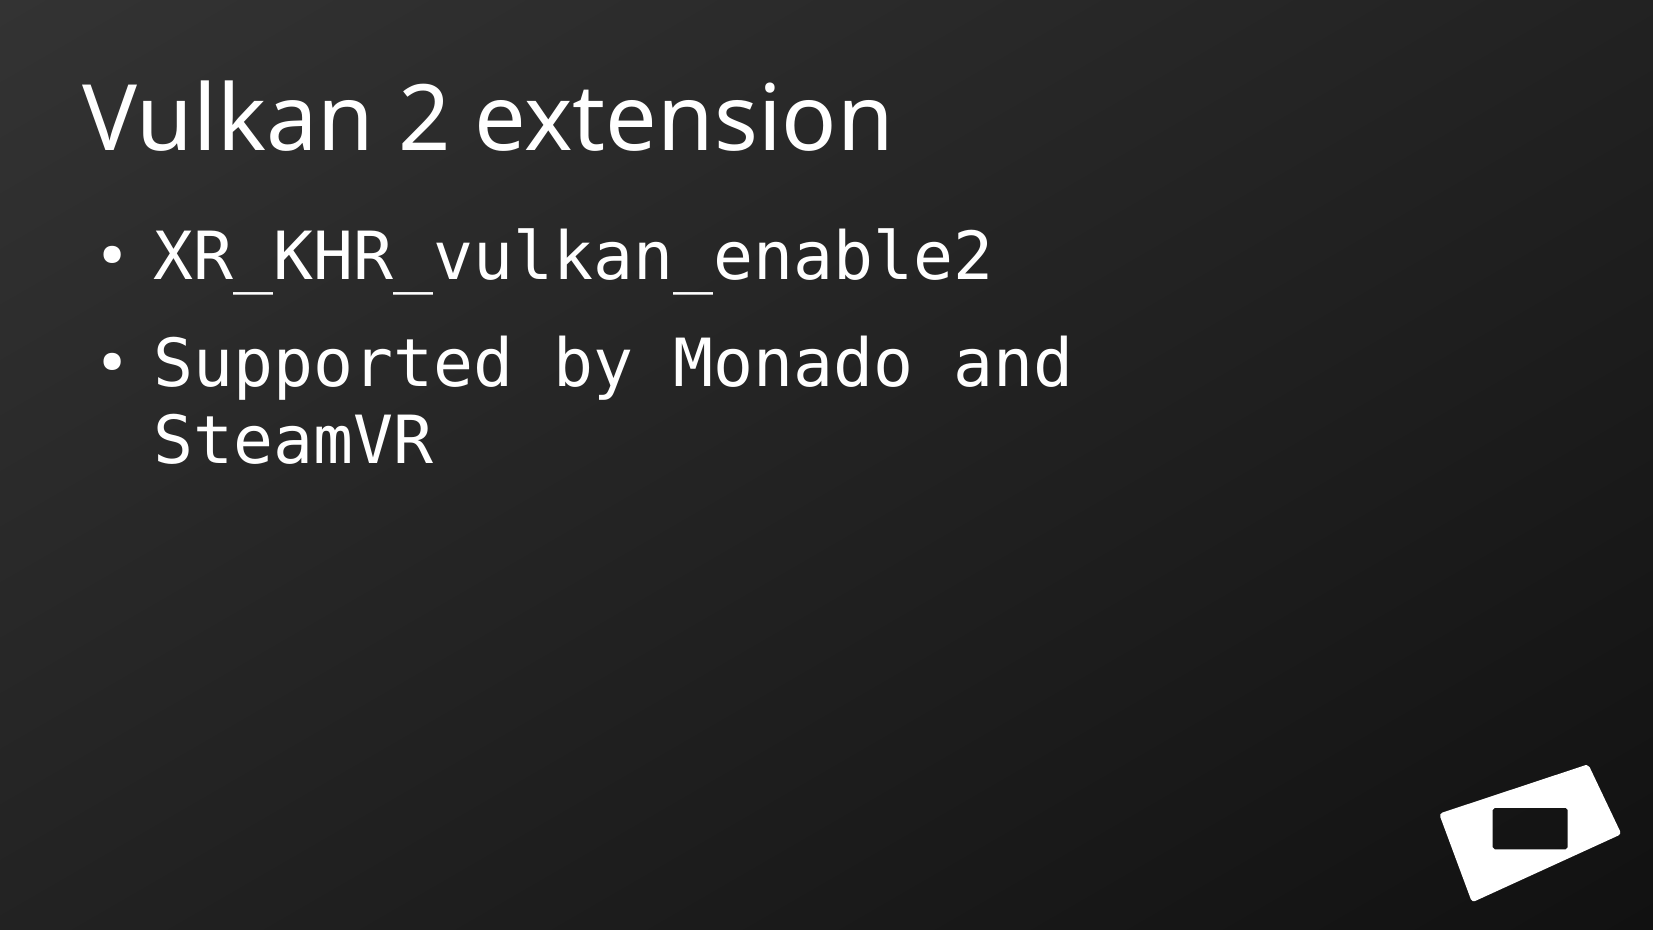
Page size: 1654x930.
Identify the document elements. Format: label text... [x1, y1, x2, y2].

title Vulkan 2 extension [82, 37, 1571, 193]
picture [1440, 765, 1621, 902]
list XR_KHR_vulkan_enable2 Supported by Monado and SteamVR [82, 217, 1201, 757]
